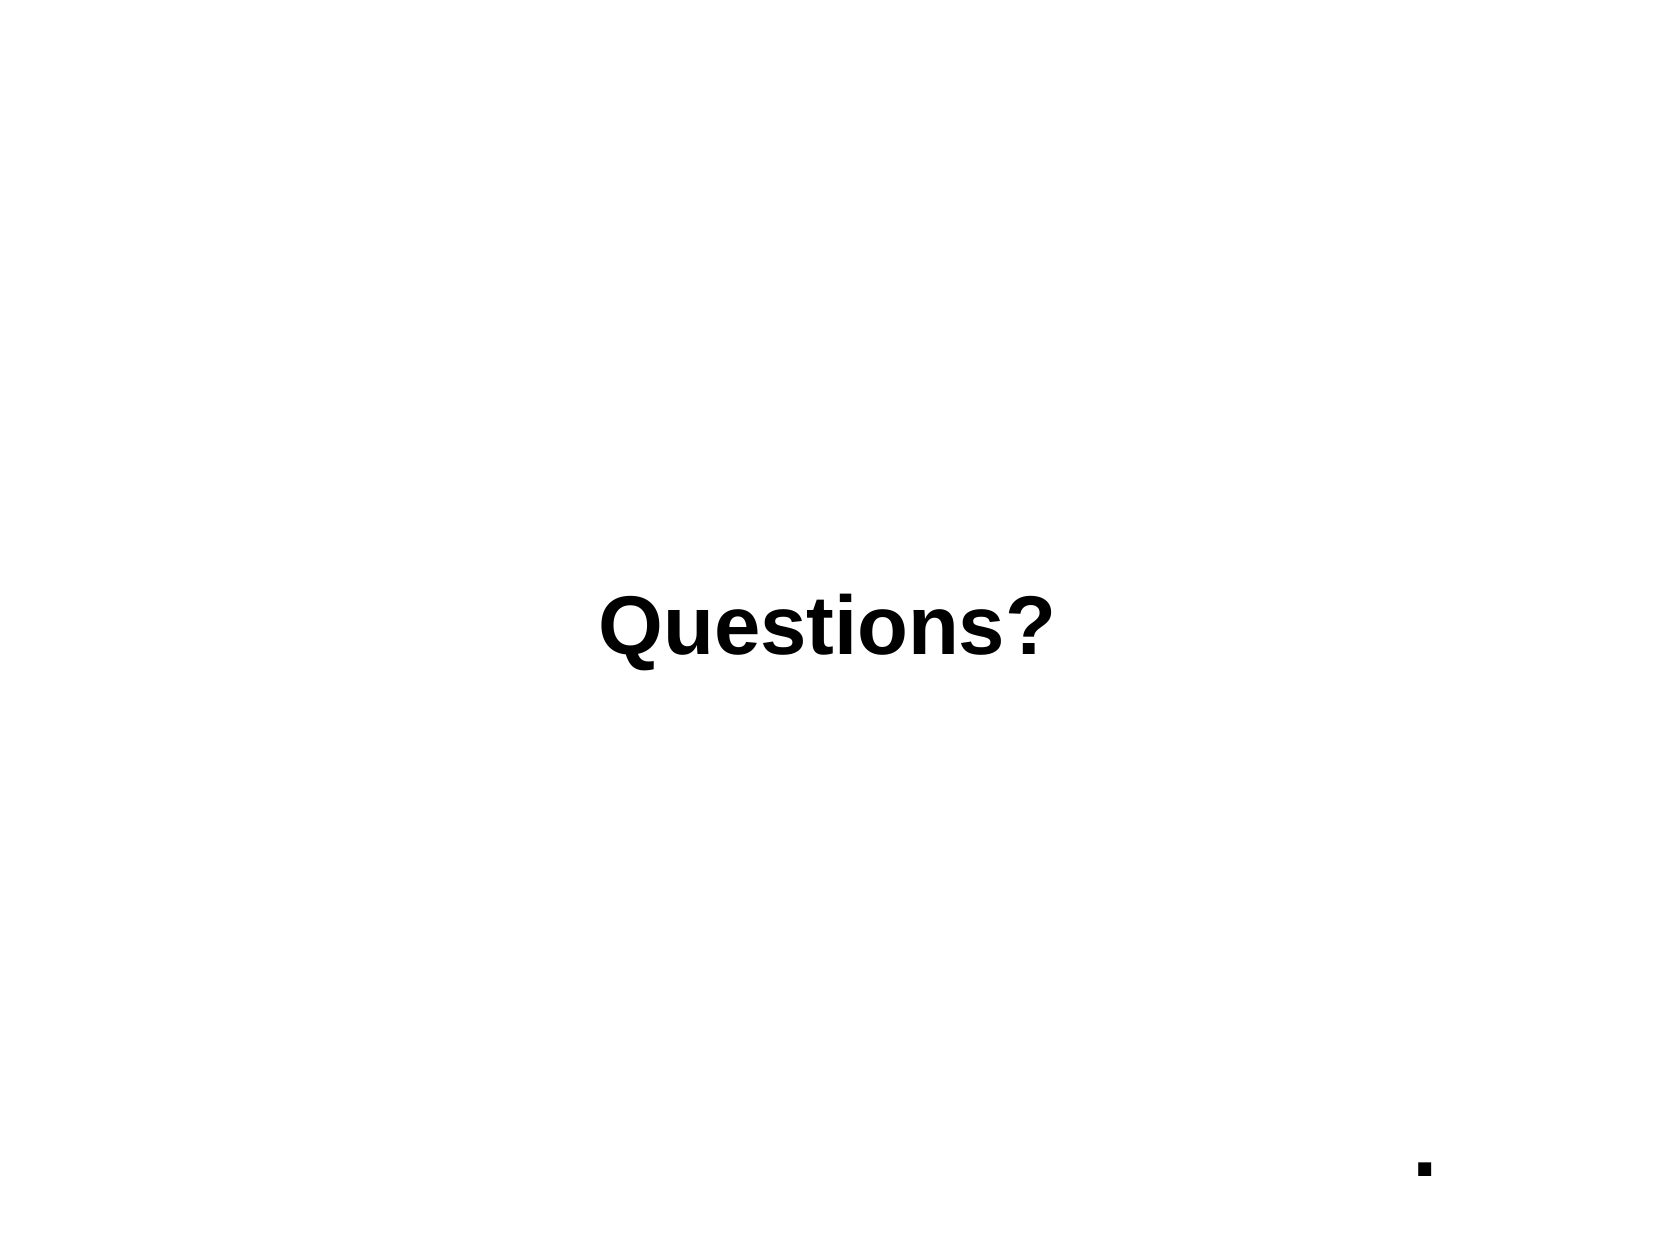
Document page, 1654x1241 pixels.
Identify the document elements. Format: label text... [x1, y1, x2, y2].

title Questions? [121, 522, 1534, 730]
text_box . [1413, 1093, 1571, 1233]
